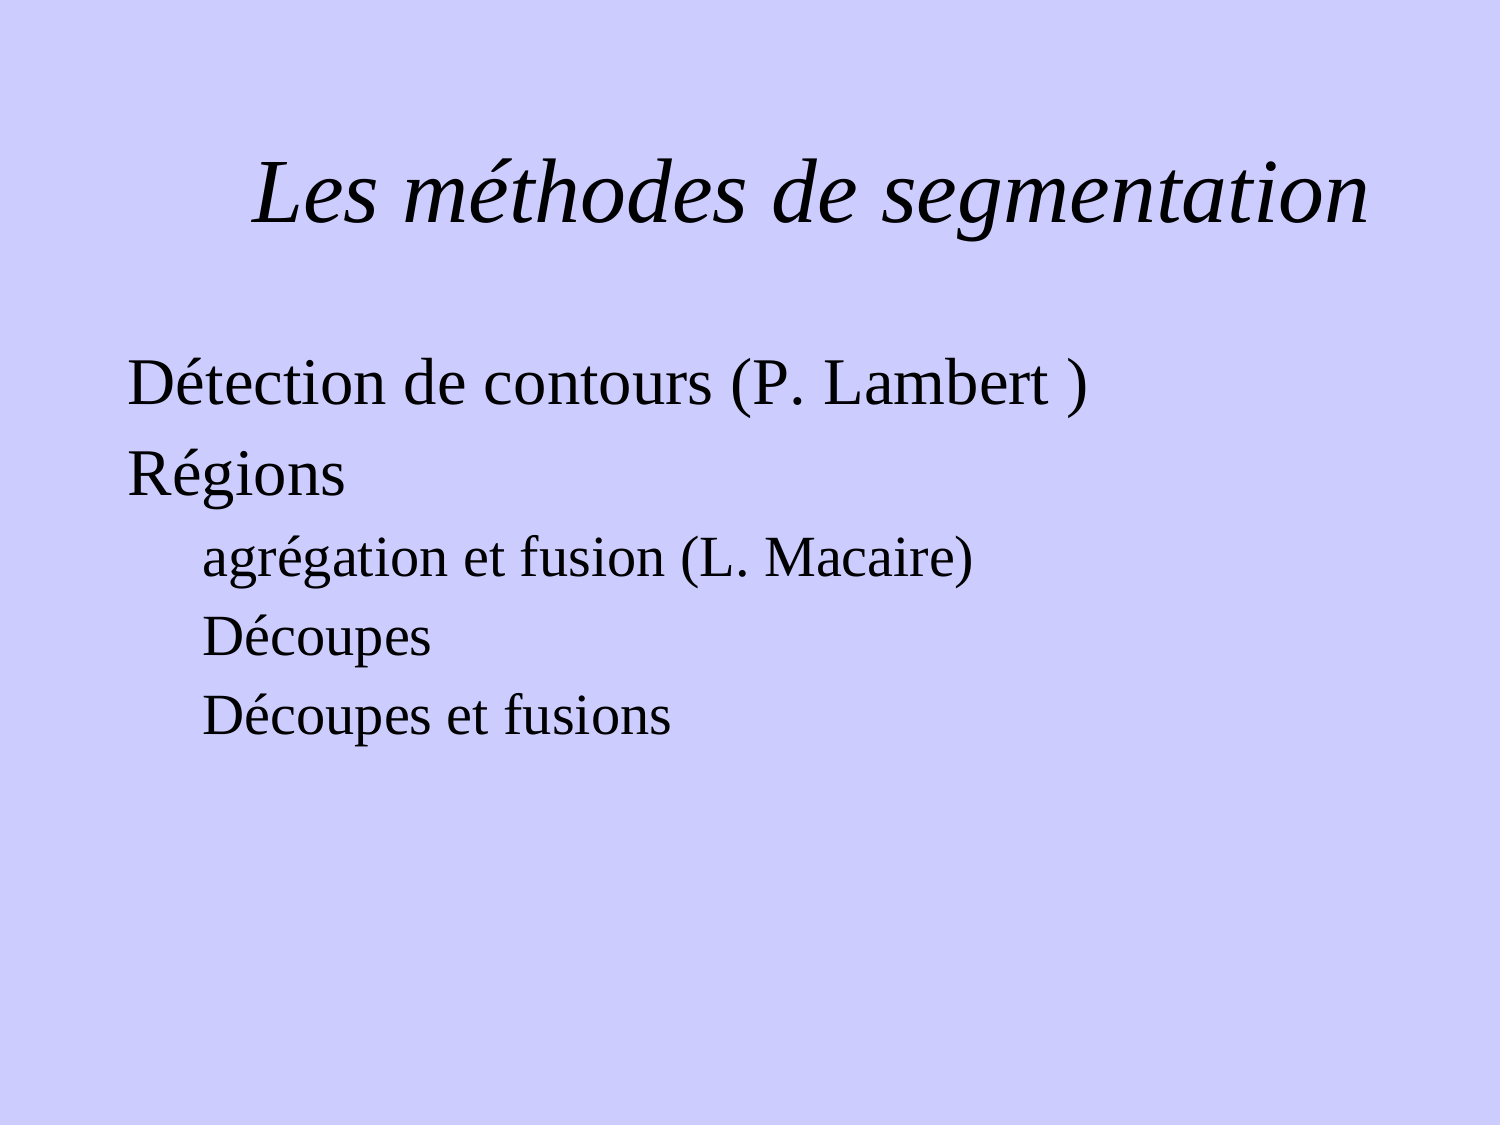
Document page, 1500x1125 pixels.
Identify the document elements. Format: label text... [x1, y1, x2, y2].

title Les méthodes de segmentation [112, 62, 1388, 250]
list Détection de contours (P. Lambert ) Régions agrégation et fusion (L. Macaire) Découpes Découpes et fusions [112, 337, 1388, 1013]
